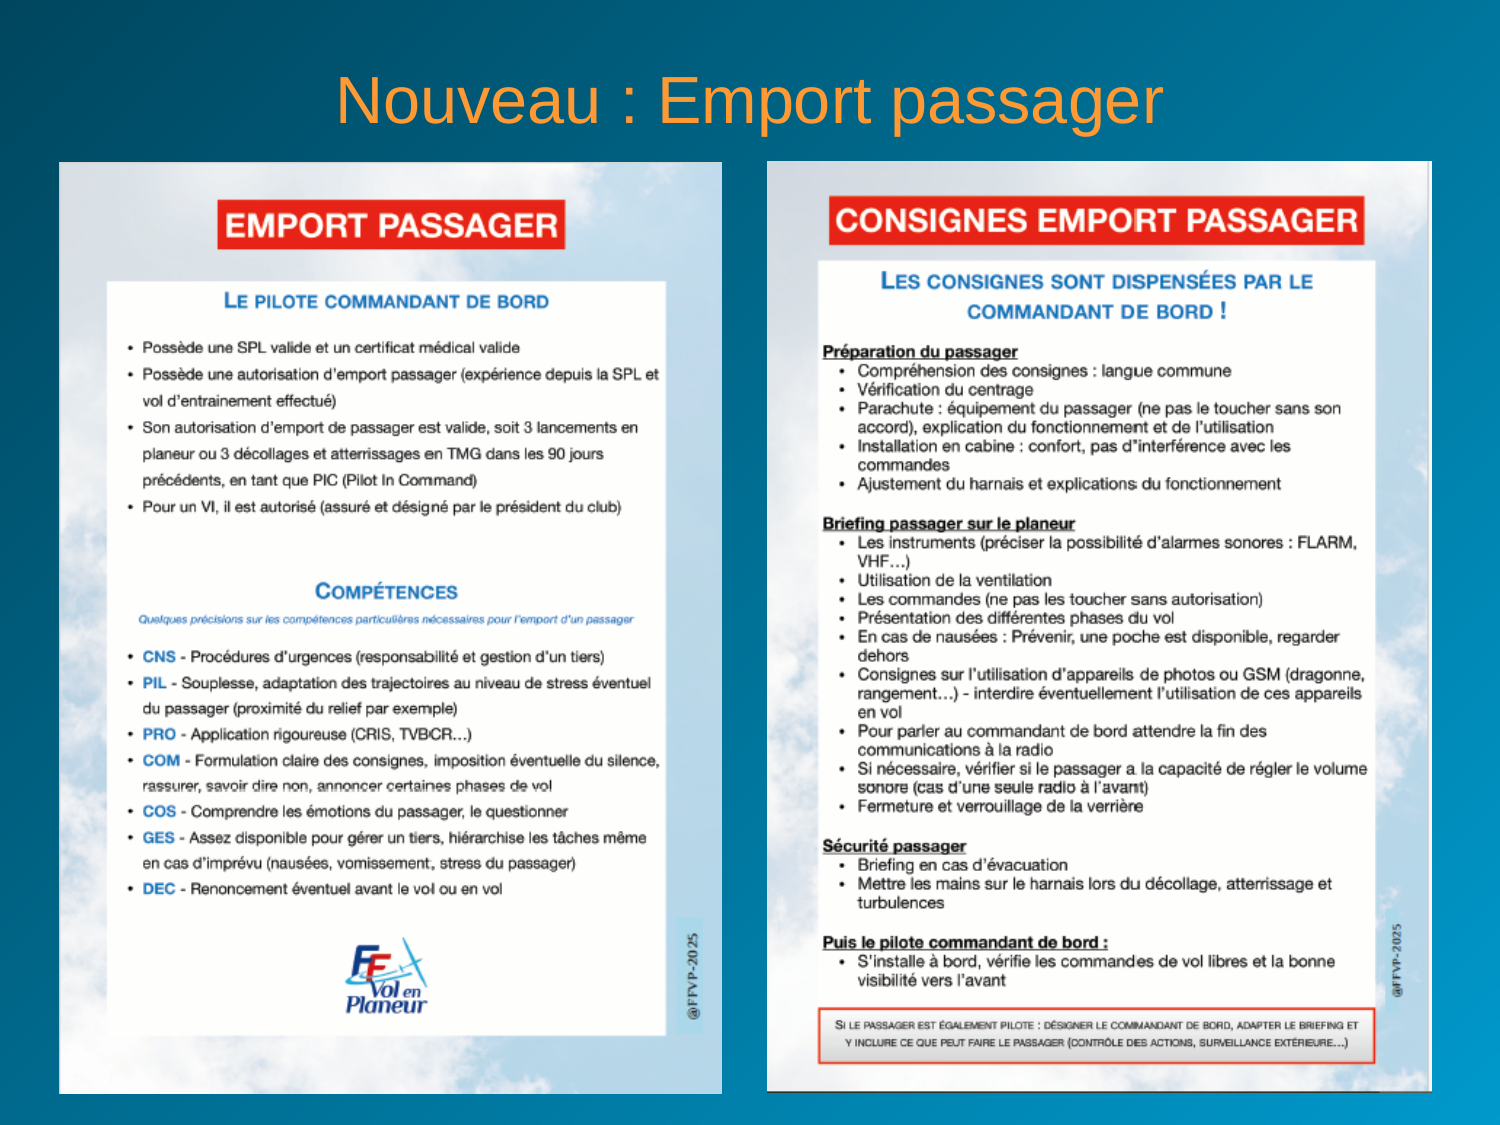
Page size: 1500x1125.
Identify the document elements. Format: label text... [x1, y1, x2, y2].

title Nouveau : Emport passager [75, 45, 1426, 149]
picture [60, 163, 721, 1093]
picture [768, 162, 1431, 1092]
